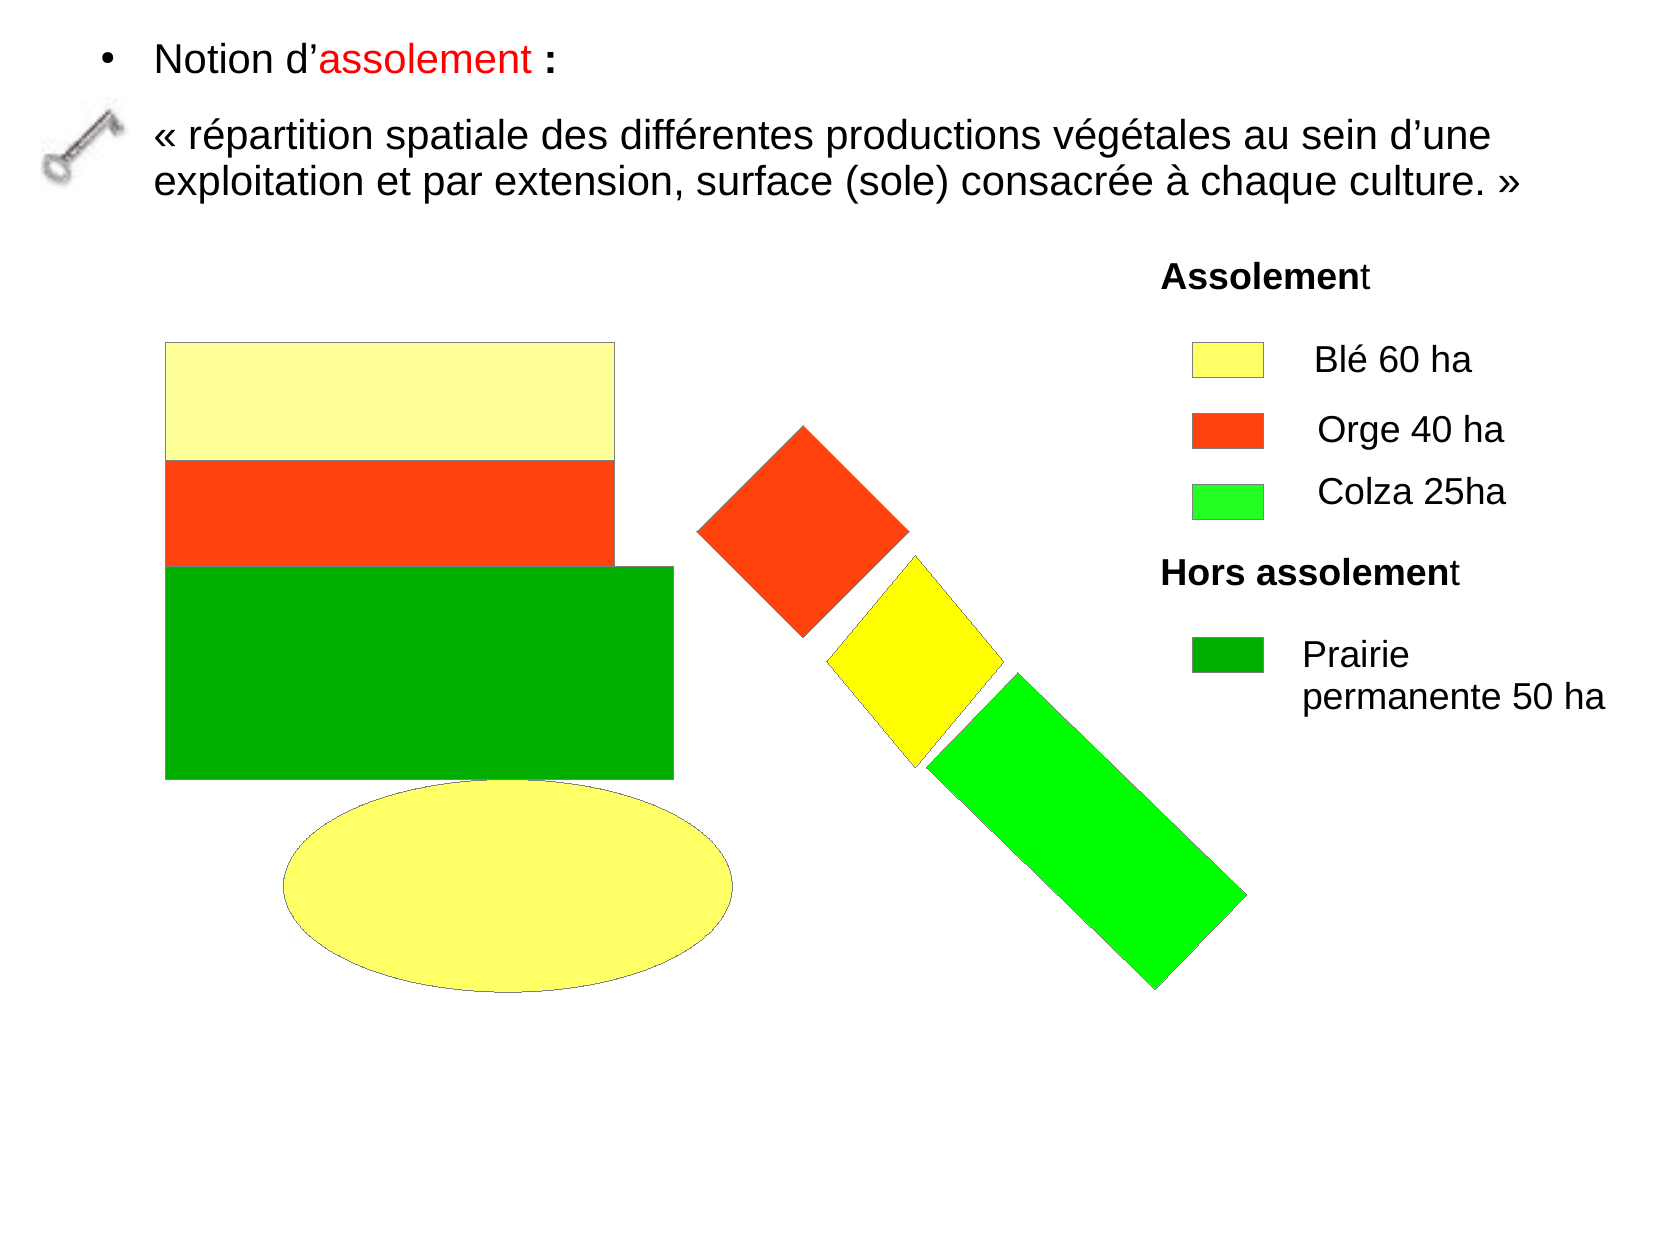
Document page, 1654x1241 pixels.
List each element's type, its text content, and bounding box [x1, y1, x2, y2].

text_box [165, 342, 733, 993]
text_box Assolement [1145, 248, 1560, 307]
list Notion d’assolement : « répartition spatiale des différentes productions végétales au sein d’une exploitation et par extension, surface (sole) consacrée à chaque culture. » [82, 35, 1538, 1010]
text_box [1192, 637, 1264, 673]
text_box [1192, 413, 1264, 449]
text_box [826, 555, 1004, 768]
text_box Orge 40 ha [1302, 401, 1575, 459]
text_box Hors assolement [1145, 544, 1560, 603]
text_box Blé 60 ha [1299, 330, 1501, 388]
text_box [1192, 484, 1264, 520]
text_box Prairie permanente 50 ha [1287, 625, 1630, 725]
text_box Colza 25ha [1302, 462, 1586, 520]
text_box [926, 672, 1247, 990]
picture [40, 97, 130, 189]
text_box [696, 425, 910, 638]
text_box [1192, 342, 1264, 378]
